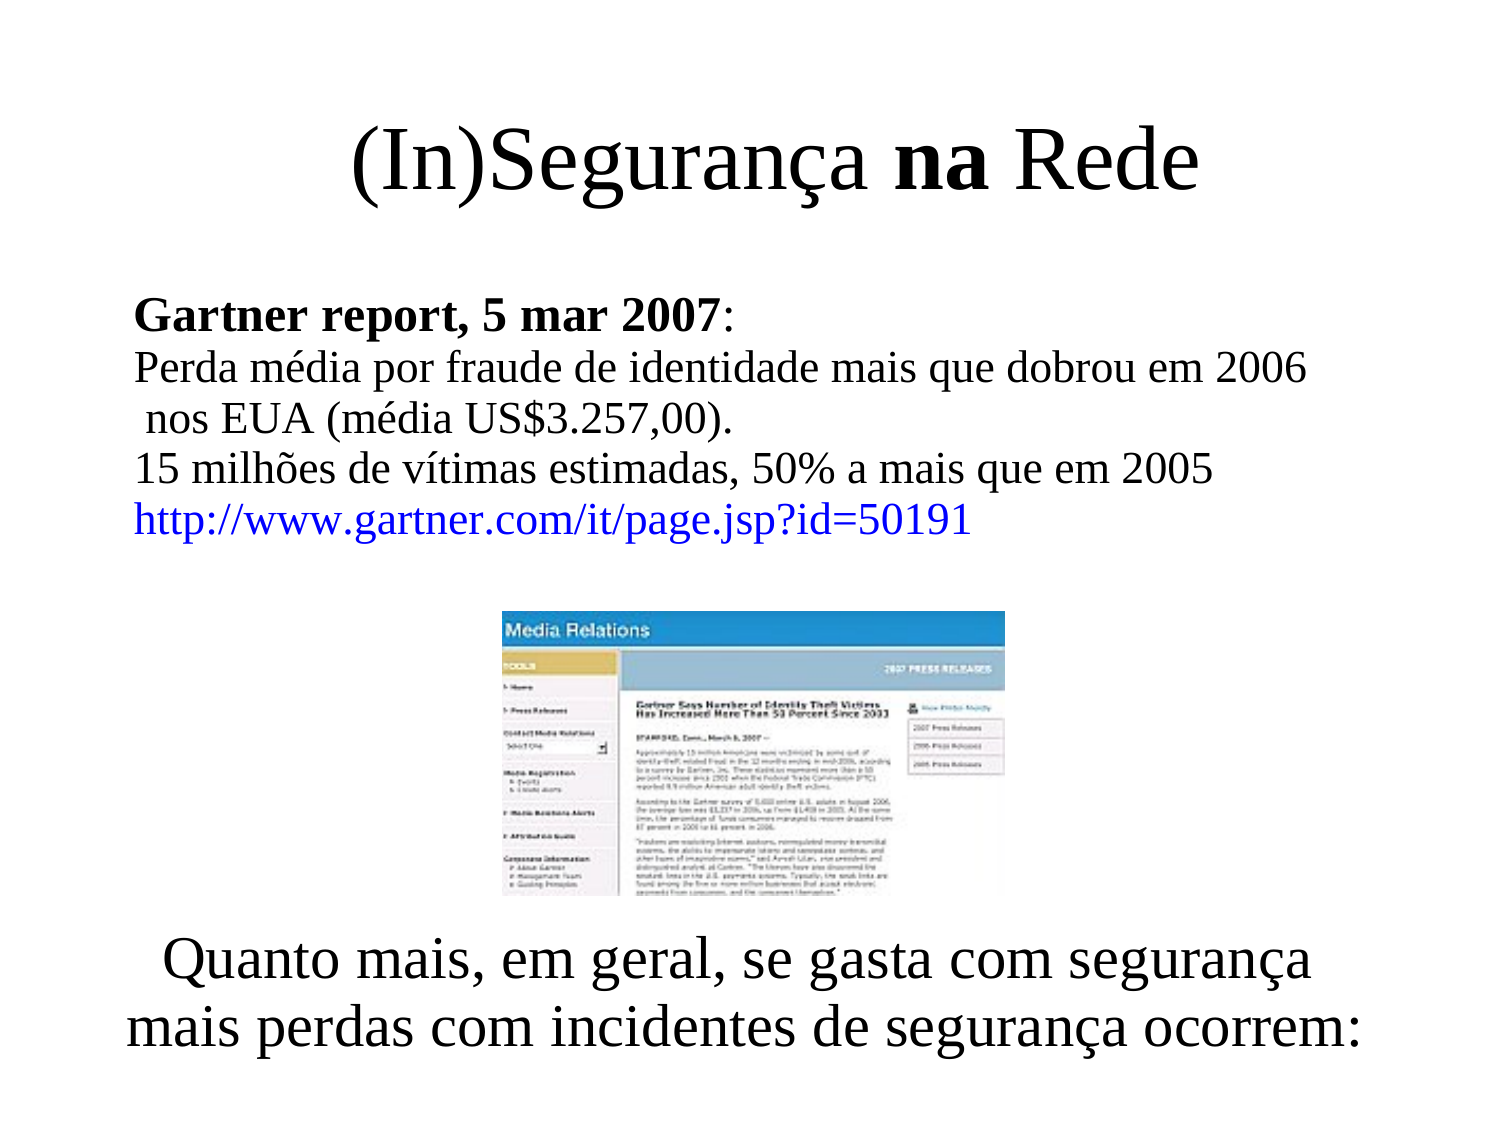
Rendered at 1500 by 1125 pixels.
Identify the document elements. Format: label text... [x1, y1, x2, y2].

text_box Gartner report, 5 mar 2007: Perda média por fraude de identidade mais que dobrou em 2006 nos EUA (média US$3.257,00). 15 milhões de vítimas estimadas, 50% a mais que em 2005 http://www.gartner.com/it/page.jsp?id=50191 [133, 286, 1309, 545]
picture [502, 611, 1005, 896]
title (In)Segurança na Rede [138, 65, 1414, 253]
text_box Quanto mais, em geral, se gasta com segurança mais perdas com incidentes de segurança ocorrem: [70, 924, 1421, 1061]
